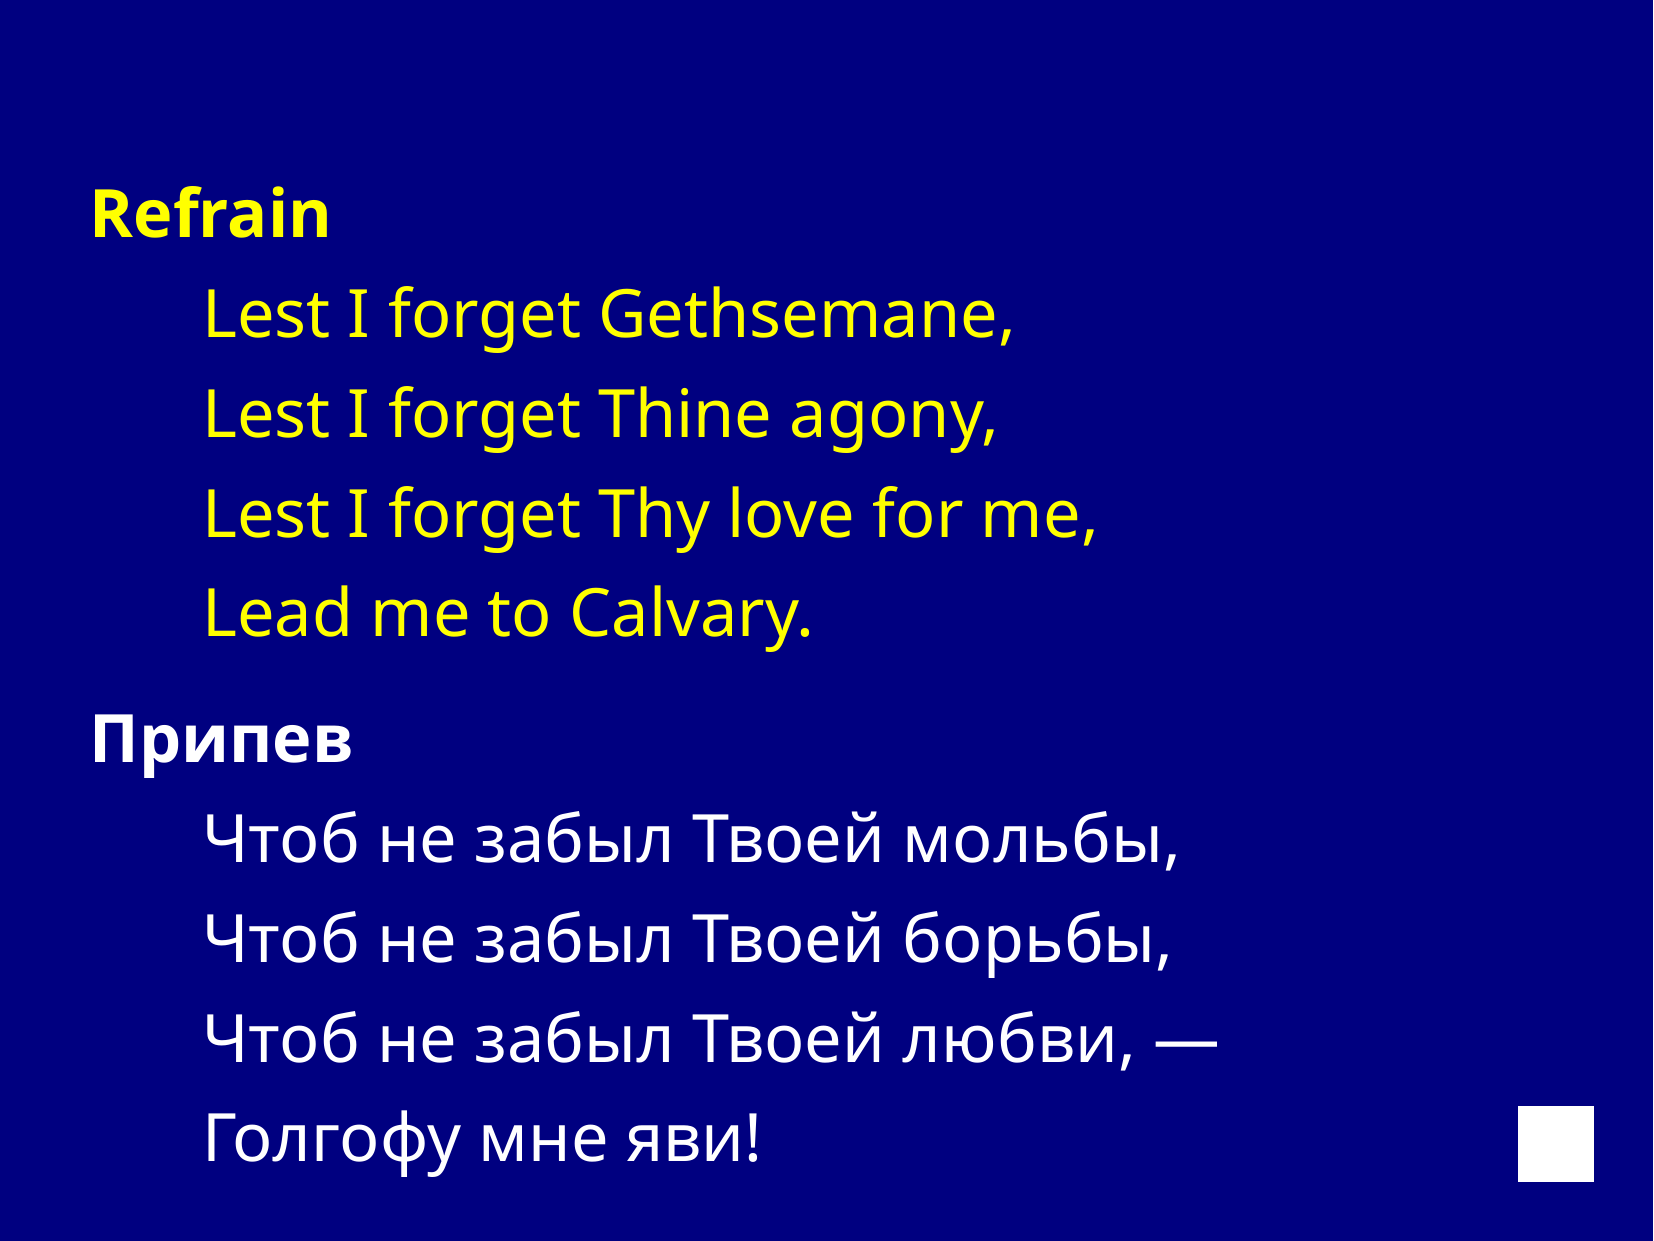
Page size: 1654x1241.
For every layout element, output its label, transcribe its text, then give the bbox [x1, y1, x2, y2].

text_box Припев Чтоб не забыл Твоей мольбы, Чтоб не забыл Твоей борьбы, Чтоб не забыл Твоей любви, — Голгофу мне яви! [75, 675, 1576, 1163]
text_box [1518, 1106, 1594, 1182]
text_box Refrain Lest I forget Gethsemane, Lest I forget Thine agony, Lest I forget Thy love for me, Lead me to Calvary. [75, 150, 1576, 638]
